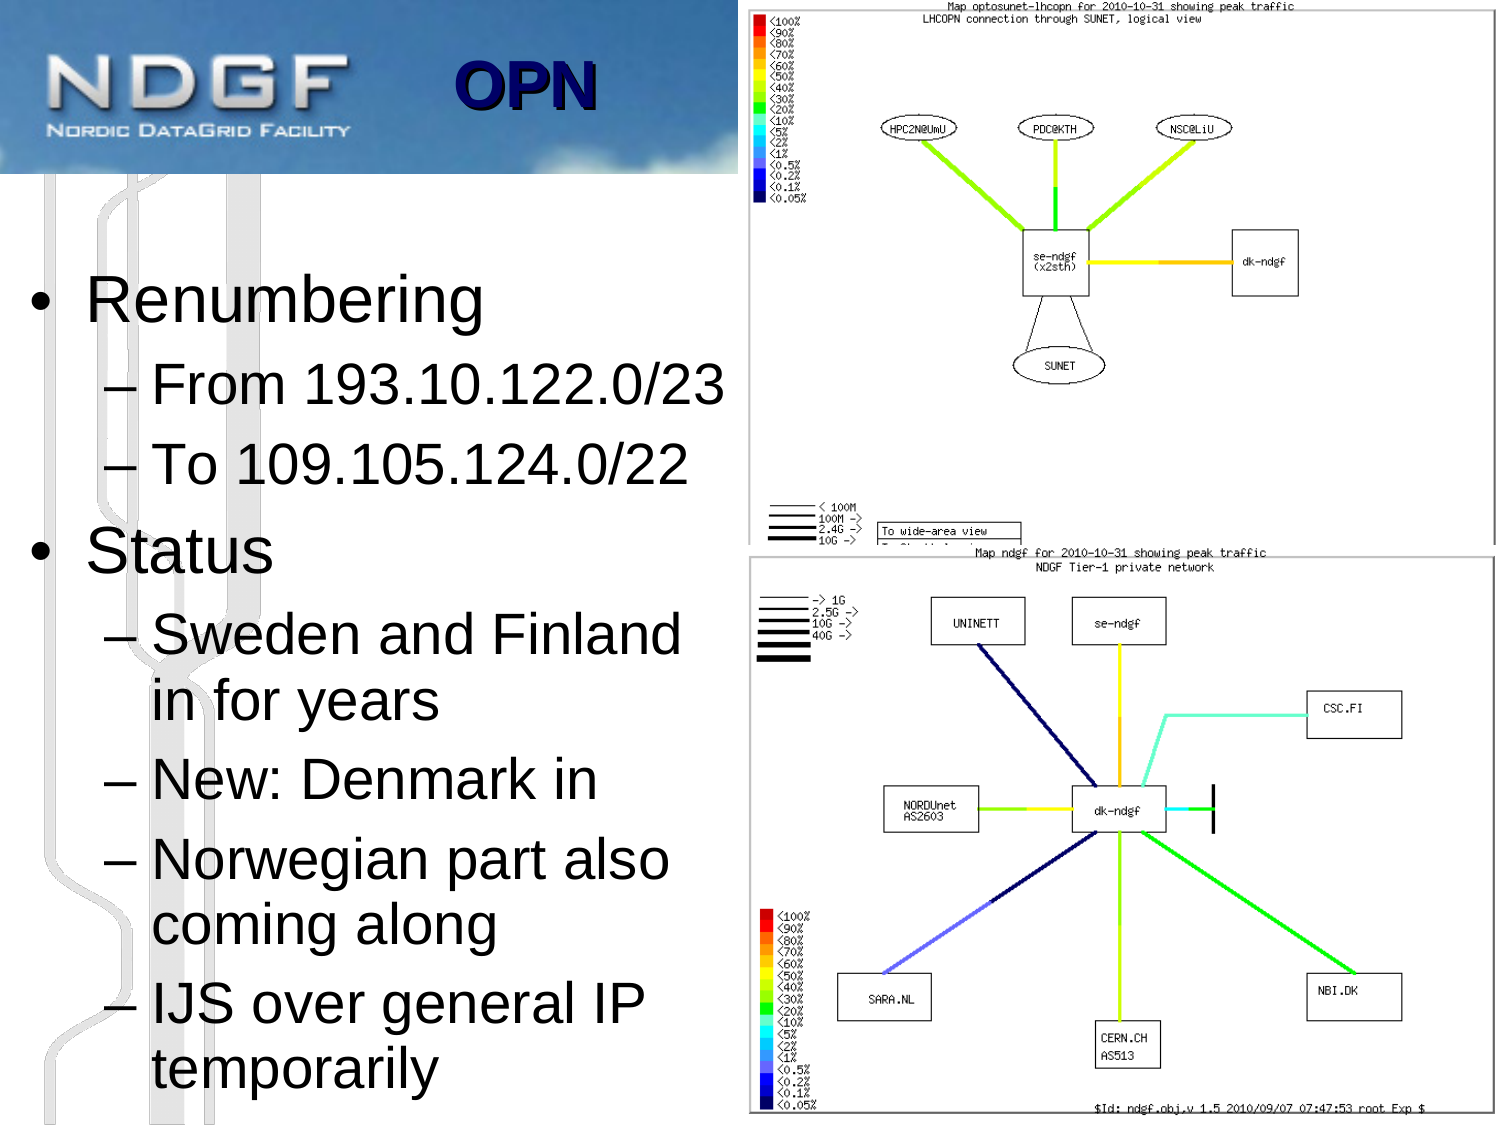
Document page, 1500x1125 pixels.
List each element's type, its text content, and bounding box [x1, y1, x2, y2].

list Renumbering From 193.10.122.0/23 To 109.105.124.0/22 Status Sweden and Finland in for years New: Denmark in Norwegian part also coming along IJS over general IP temporarily [29, 262, 734, 1102]
picture [0, 0, 1500, 1125]
title OPN [372, 3, 680, 165]
